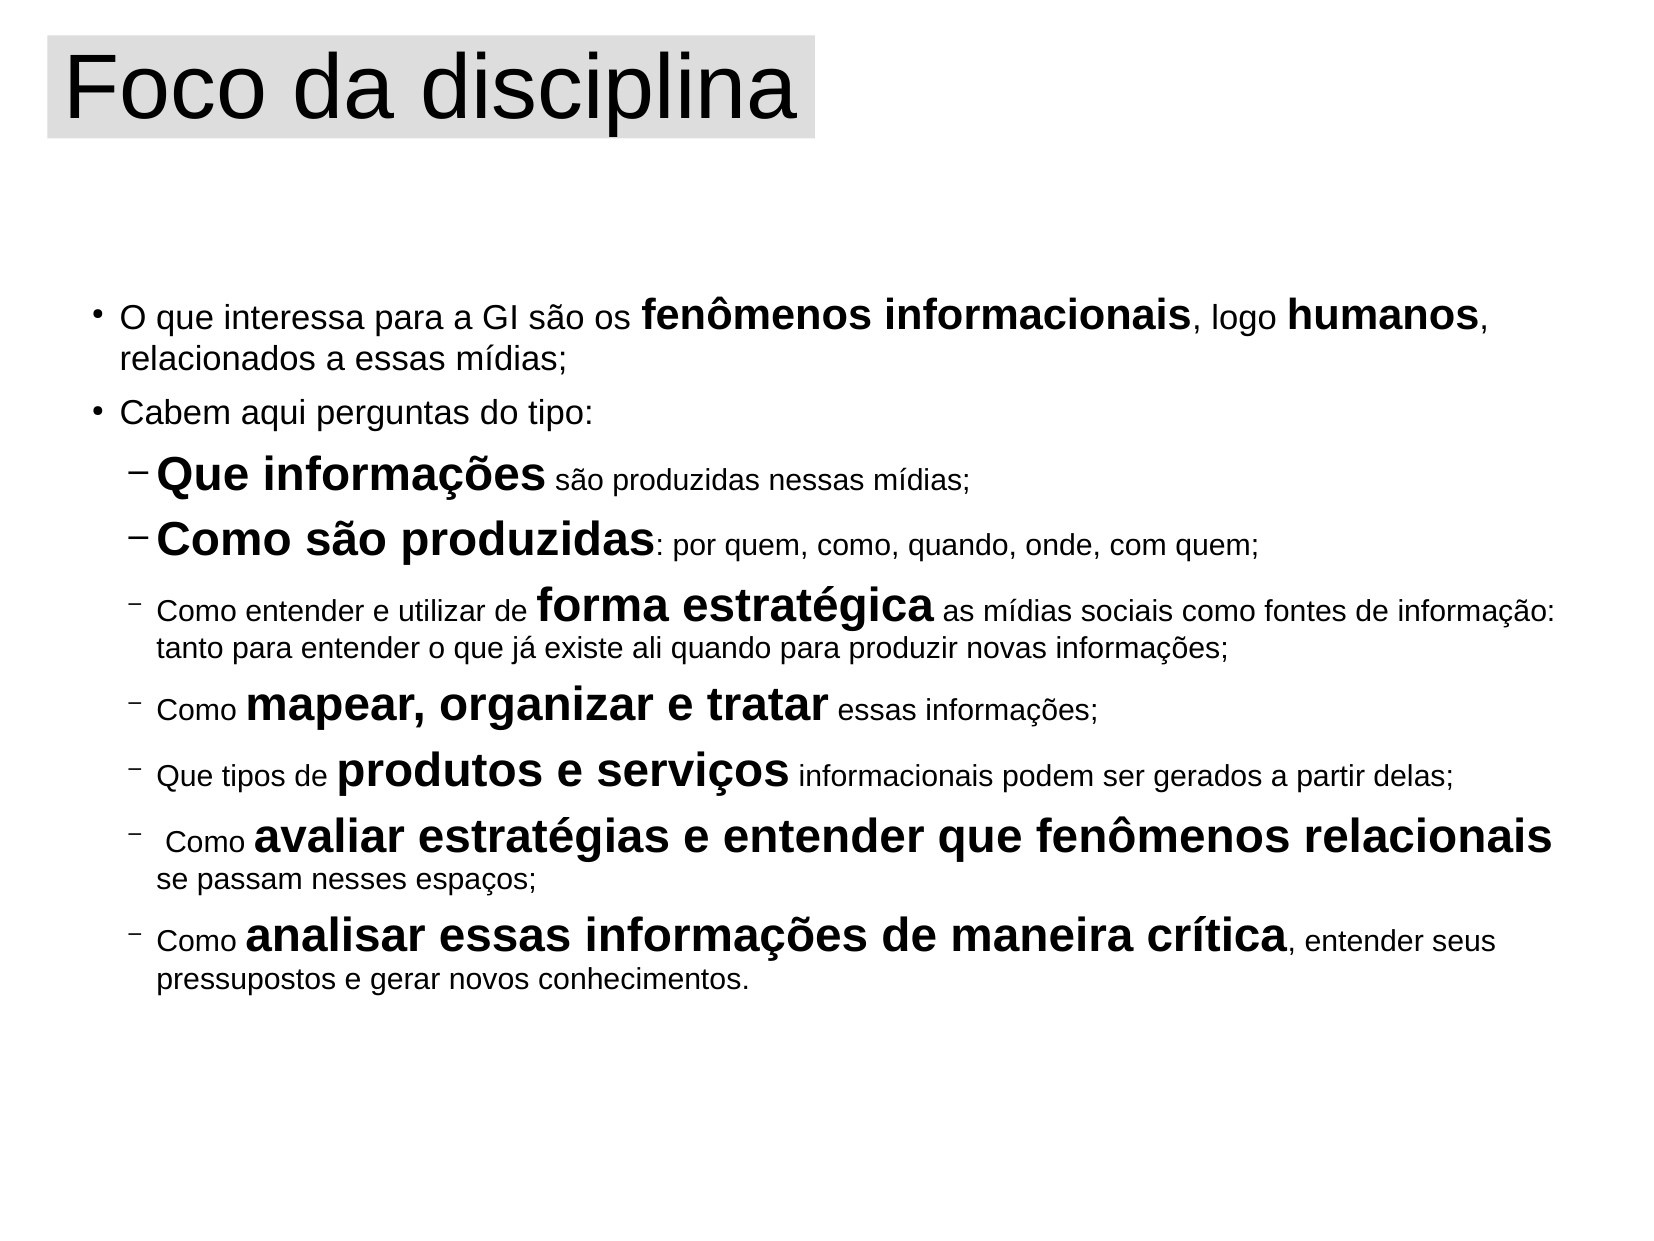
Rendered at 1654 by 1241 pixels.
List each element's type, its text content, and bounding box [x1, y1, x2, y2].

list O que interessa para a GI são os fenômenos informacionais, logo humanos, relacionados a essas mídias; Cabem aqui perguntas do tipo: Que informações são produzidas nessas mídias; Como são produzidas: por quem, como, quando, onde, com quem; Como entender e utilizar de forma estratégica as mídias sociais como fontes de informação: tanto para entender o que já existe ali quando para produzir novas informações; Como mapear, organizar e tratar essas informações; Que tipos de produtos e serviços informacionais podem ser gerados a partir delas; Como avaliar estratégias e entender que fenômenos relacionais se passam nesses espaços; Como analisar essas informações de maneira crítica, entender seus pressupostos e gerar novos conhecimentos. [82, 290, 1571, 1010]
title Foco da disciplina [47, 35, 815, 139]
